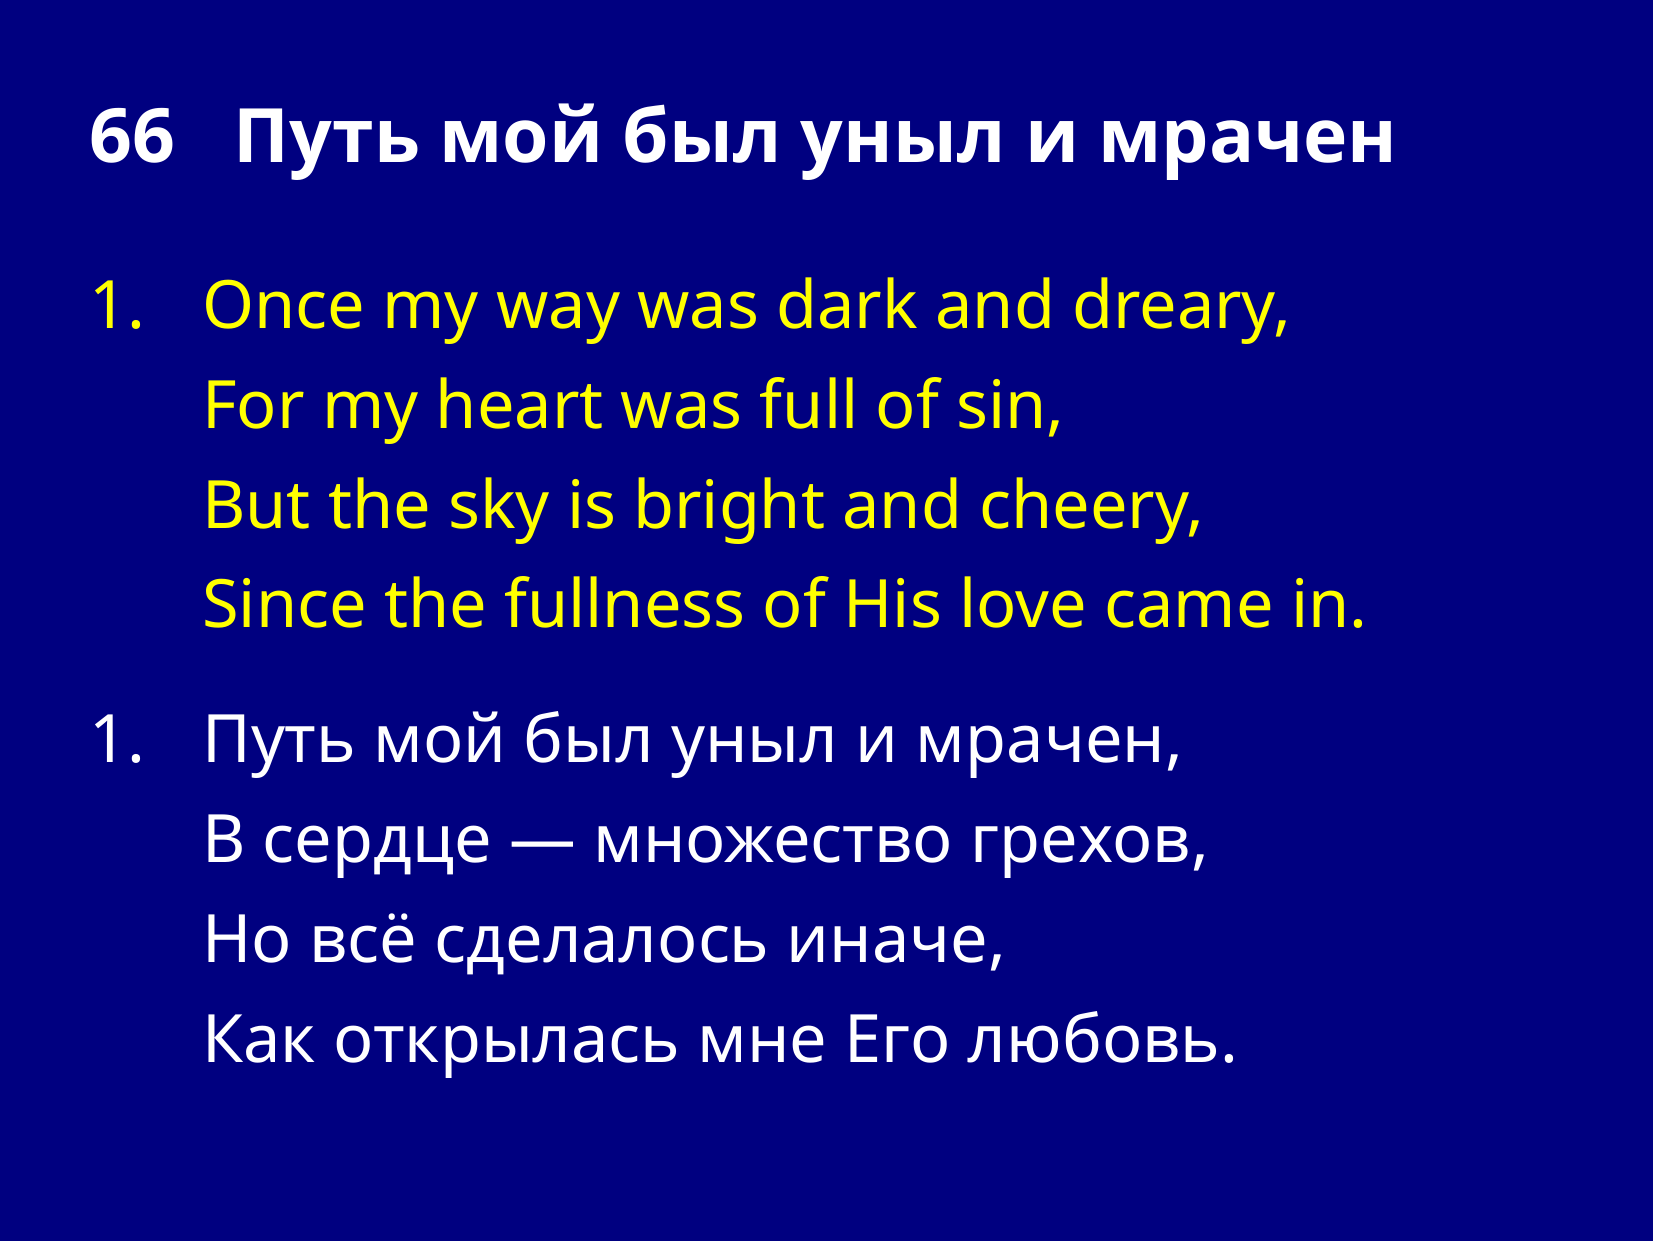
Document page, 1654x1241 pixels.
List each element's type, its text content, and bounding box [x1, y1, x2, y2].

text_box 1. Путь мой был уныл и мрачен, В сердце — множество грехов, Но всё сделалось иначе, Как открылась мне Его любовь. [75, 675, 1576, 1163]
text_box 66 Путь мой был уныл и мрачен [75, 75, 1653, 188]
text_box 1. Once my way was dark and dreary, For my heart was full of sin, But the sky is bright and cheery, Since the fullness of His love came in. [75, 188, 1576, 638]
